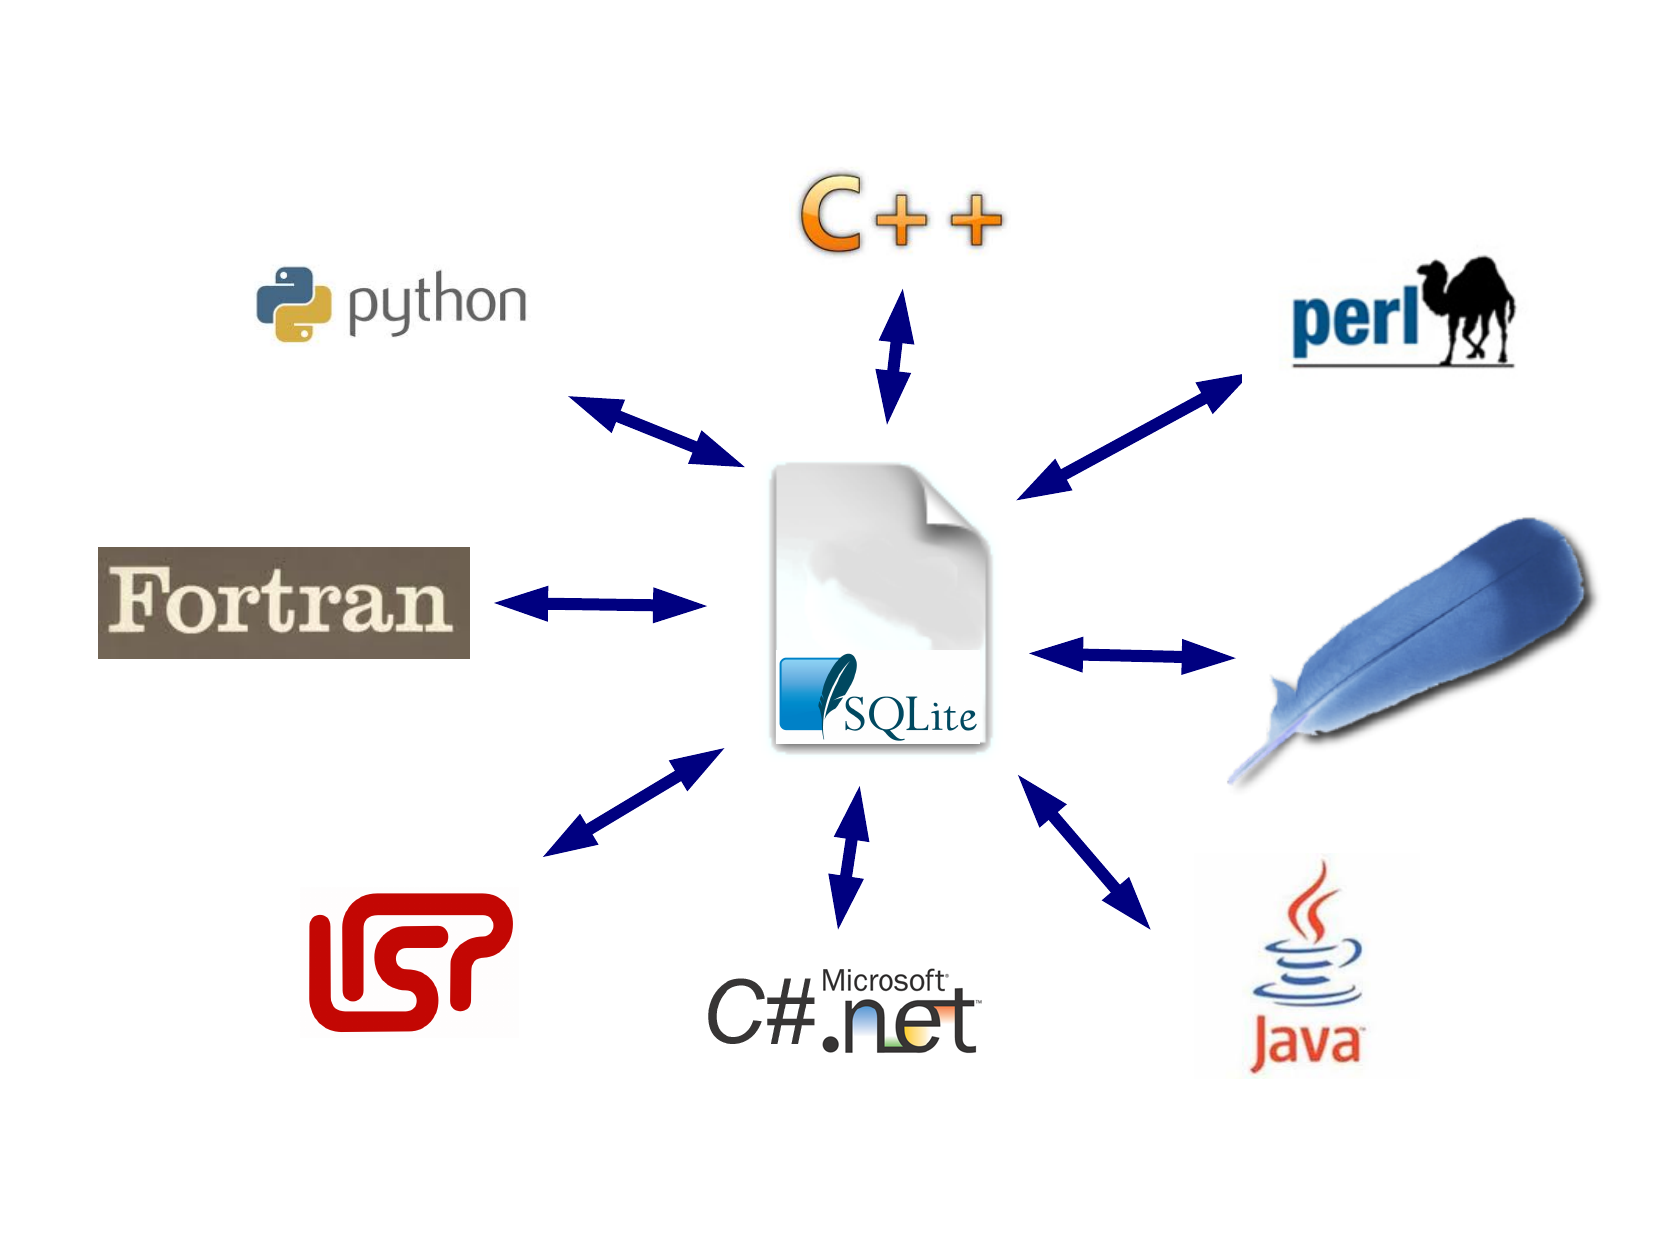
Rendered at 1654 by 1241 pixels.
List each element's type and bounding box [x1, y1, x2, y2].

picture [730, 461, 1031, 762]
picture [300, 887, 519, 1039]
picture [98, 547, 470, 659]
picture [647, 948, 1047, 1069]
picture [1215, 165, 1615, 850]
picture [789, 96, 1015, 322]
picture [1194, 853, 1420, 1079]
picture [222, 232, 568, 383]
